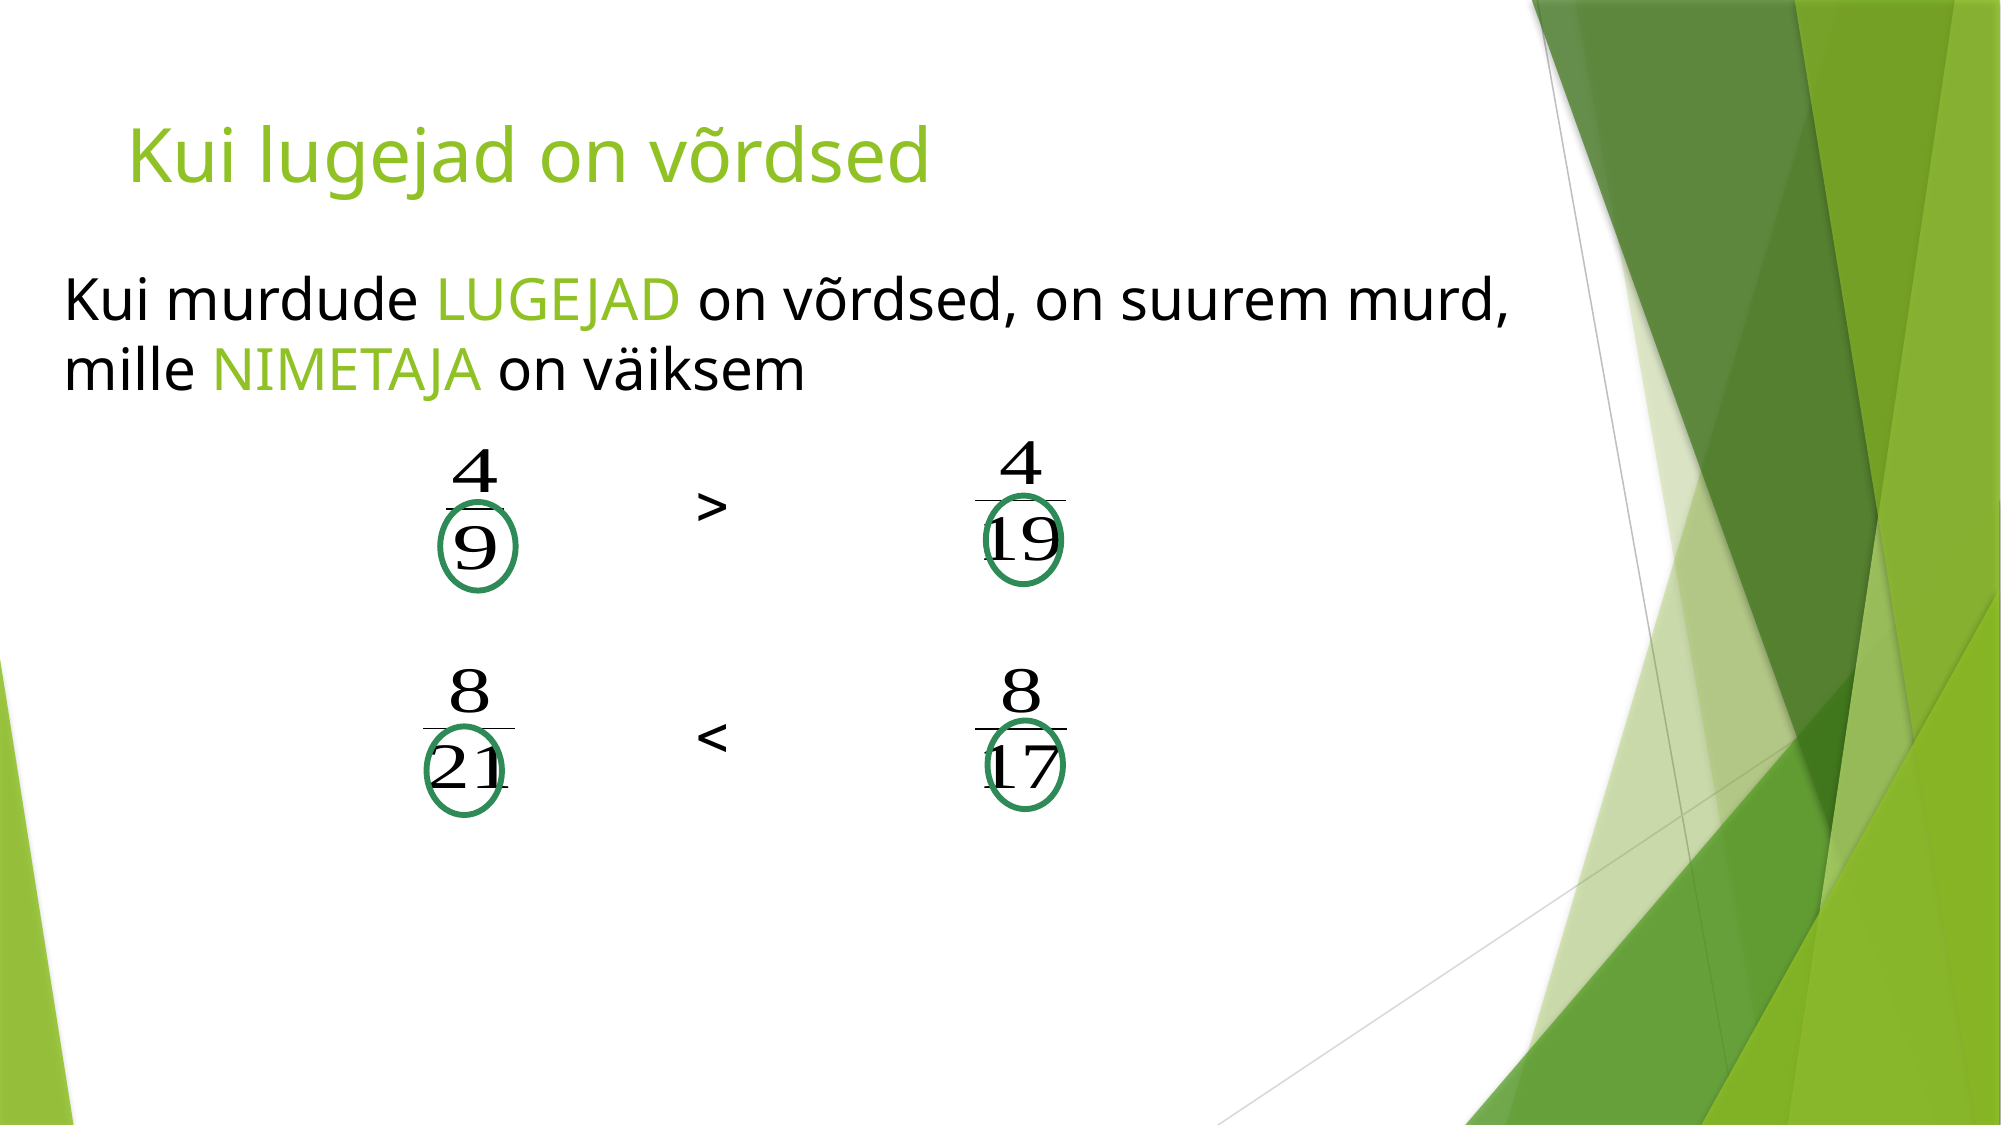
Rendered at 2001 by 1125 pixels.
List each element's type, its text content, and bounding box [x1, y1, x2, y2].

chart [430, 730, 498, 803]
title Kui lugejad on võrdsed [111, 99, 1522, 255]
chart [964, 426, 1078, 575]
chart [435, 434, 516, 583]
chart [991, 724, 1059, 803]
chart [444, 506, 512, 583]
chart [964, 654, 1078, 803]
chart [413, 654, 527, 803]
chart [505, 566, 516, 583]
chart [989, 499, 1058, 575]
text_box Kui murdude LUGEJAD on võrdsed, on suurem murd, mille NIMETAJA on väiksem [48, 255, 1541, 410]
chart [680, 472, 739, 537]
chart [680, 703, 739, 768]
